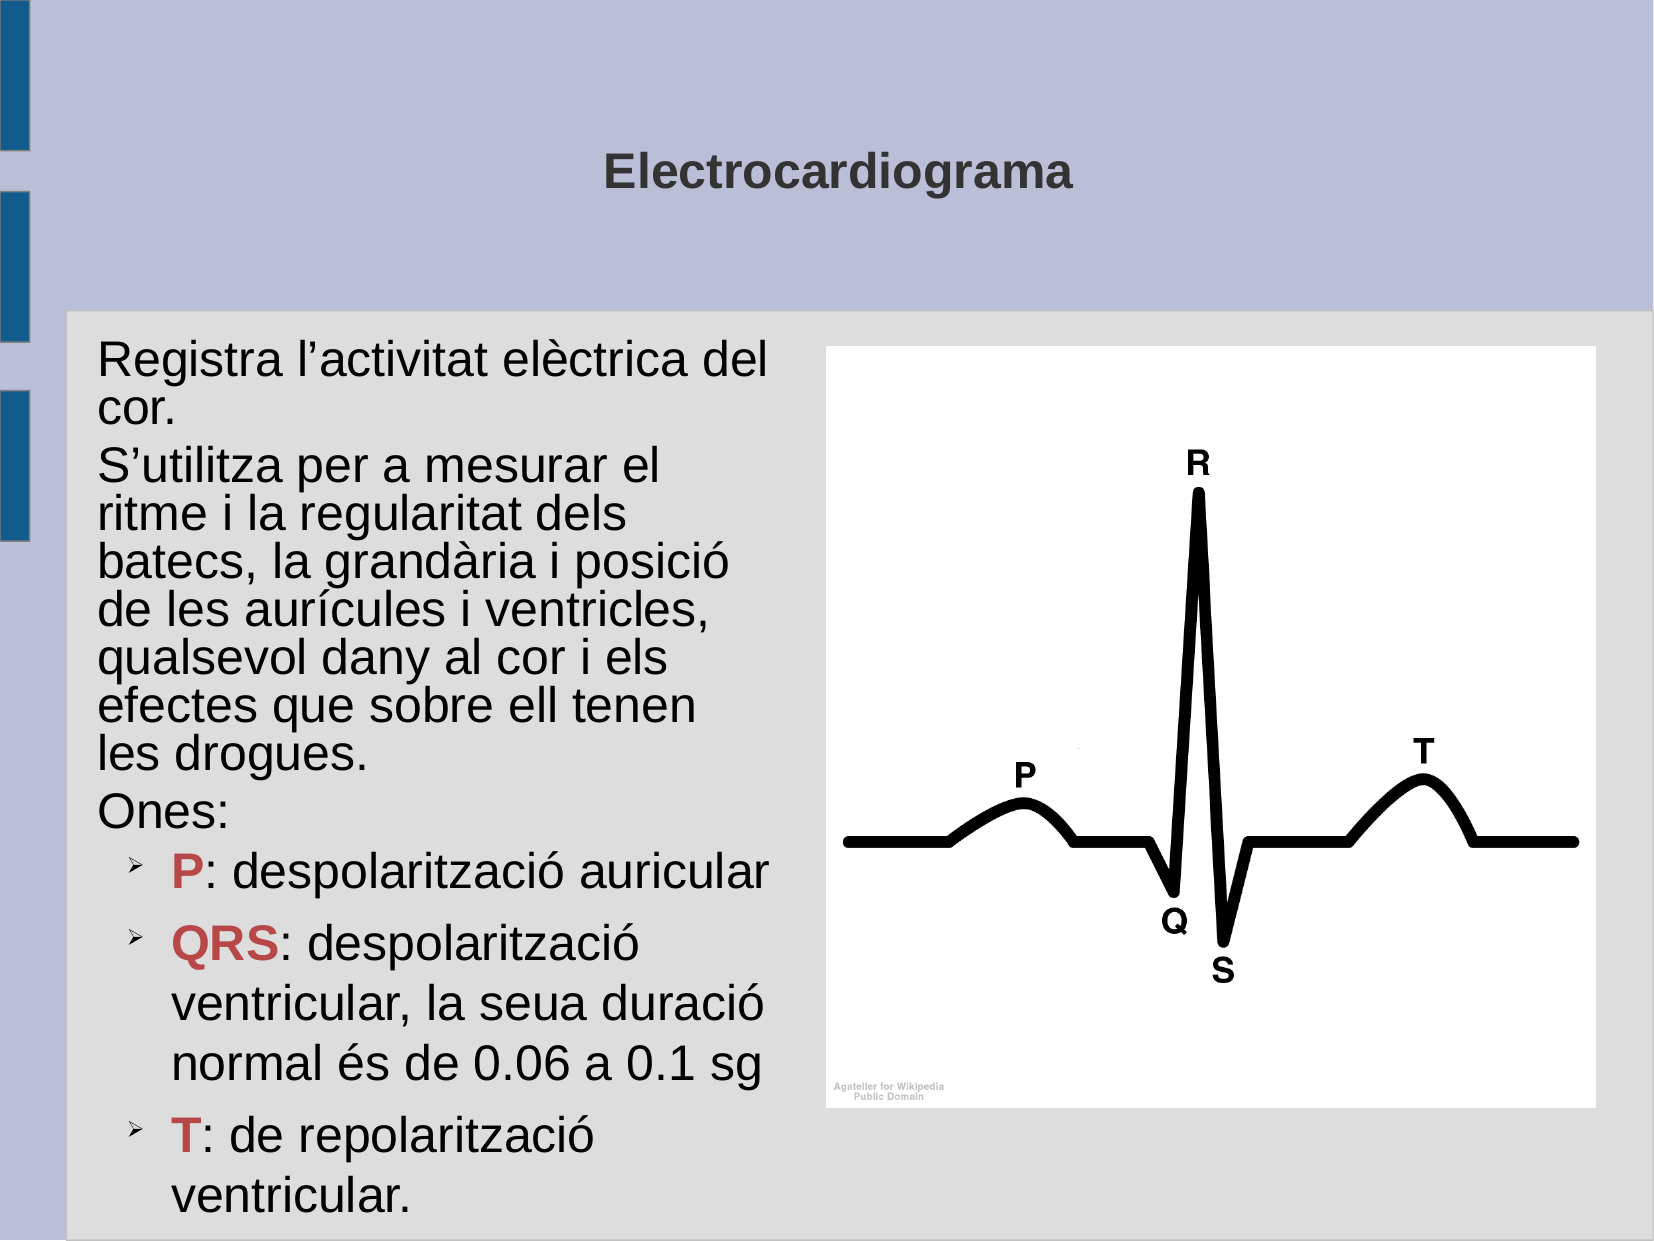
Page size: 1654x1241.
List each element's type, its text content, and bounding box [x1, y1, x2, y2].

list Registra l’activitat elèctrica del cor. S’utilitza per a mesurar el ritme i la regularitat dels batecs, la grandària i posició de les aurícules i ventricles, qualsevol dany al cor i els efectes que sobre ell tenen les drogues. Ones: P: despolarització auricular QRS: despolarització ventricular, la seua duració normal és de 0.06 a 0.1 sg T: de repolarització ventricular. [82, 330, 788, 1231]
picture [826, 346, 1596, 1108]
title Electrocardiograma [94, 0, 1583, 207]
